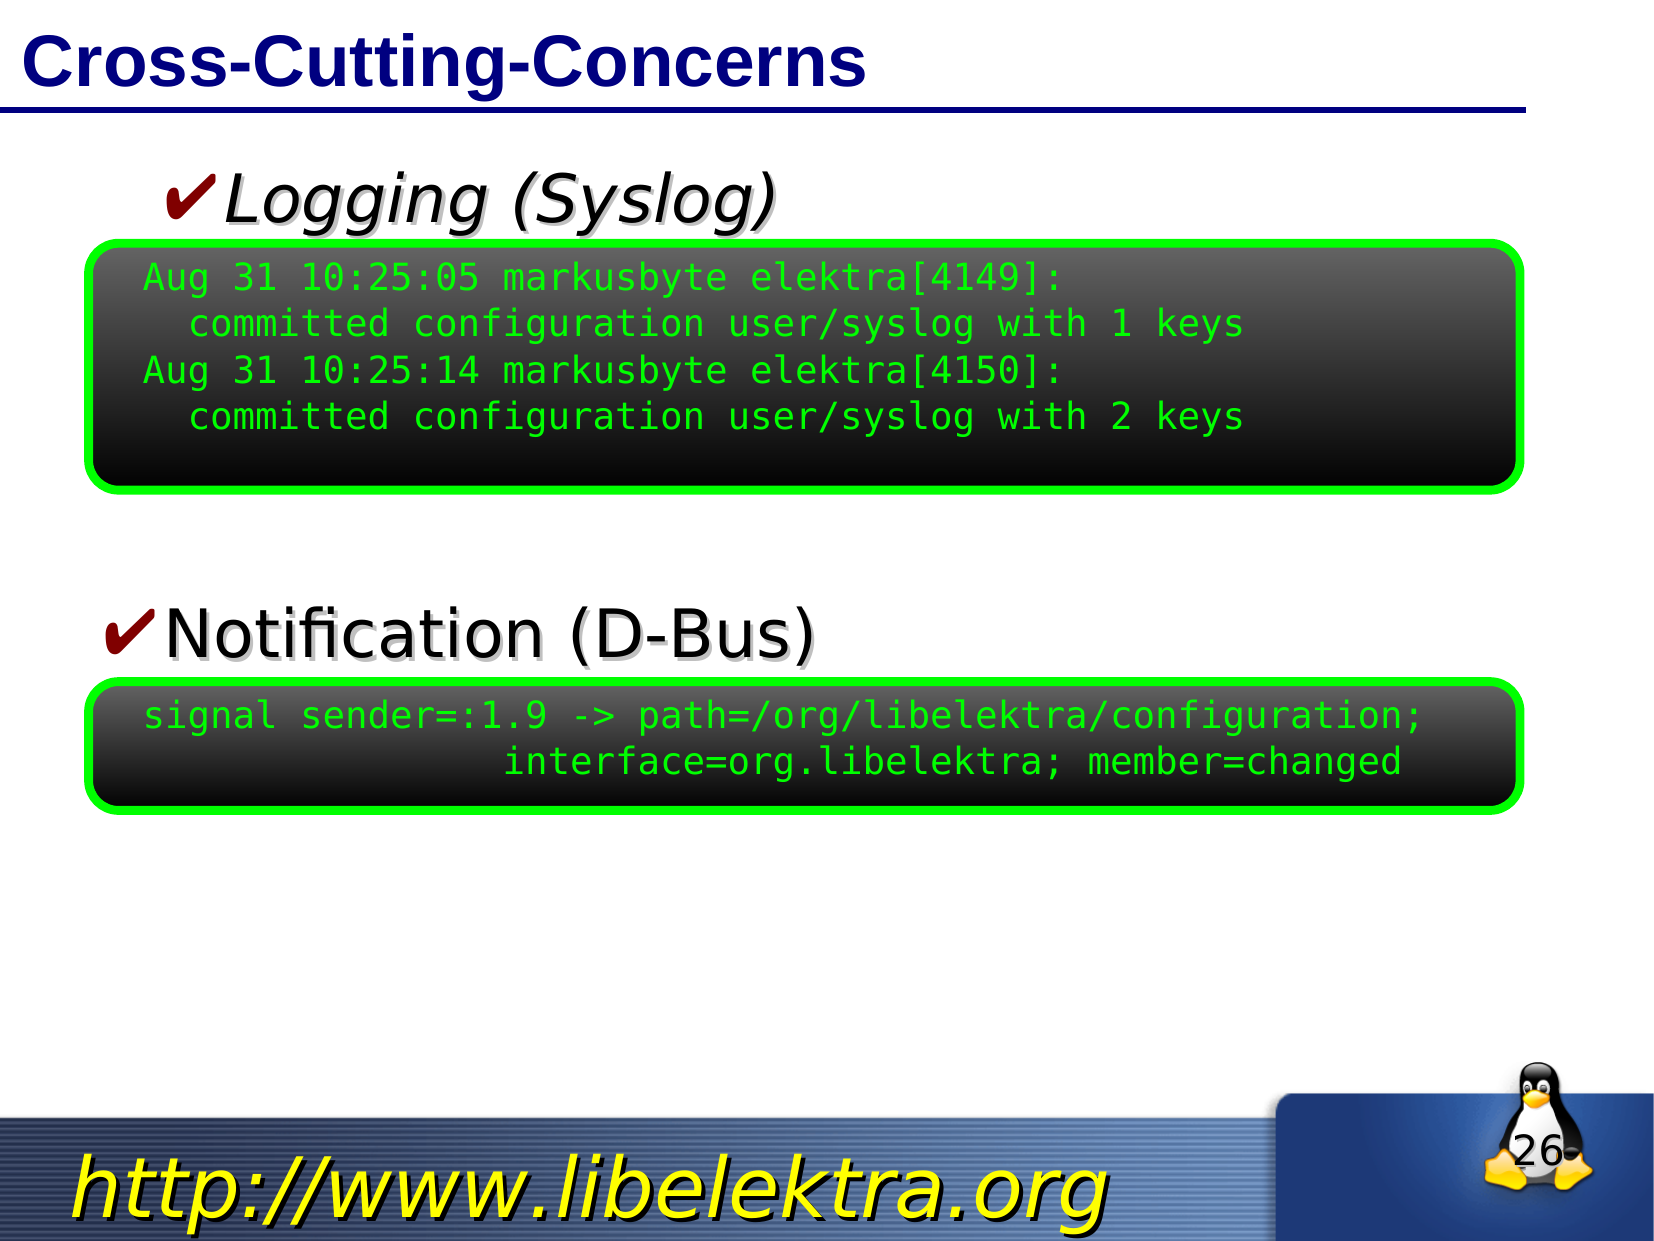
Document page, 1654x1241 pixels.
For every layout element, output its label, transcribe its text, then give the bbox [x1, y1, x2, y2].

text_box <Nummer> [1312, 1122, 1565, 1178]
text_box Aug 31 10:25:05 markusbyte elektra[4149]: committed configuration user/syslog with 1 keys Aug 31 10:25:14 markusbyte elektra[4150]: committed configuration user/syslog with 2 keys [142, 252, 1489, 544]
text_box Cross-Cutting-Concerns [21, 14, 1611, 111]
text_box [88, 243, 1521, 491]
text_box Notification (D-Bus) [104, 590, 1071, 669]
text_box Logging (Syslog) [104, 147, 827, 241]
text_box [88, 681, 1521, 811]
picture [0, 1061, 1654, 1241]
text_box signal sender=:1.9 -> path=/org/libelektra/configuration; interface=org.libelektra; member=changed [142, 690, 1489, 802]
